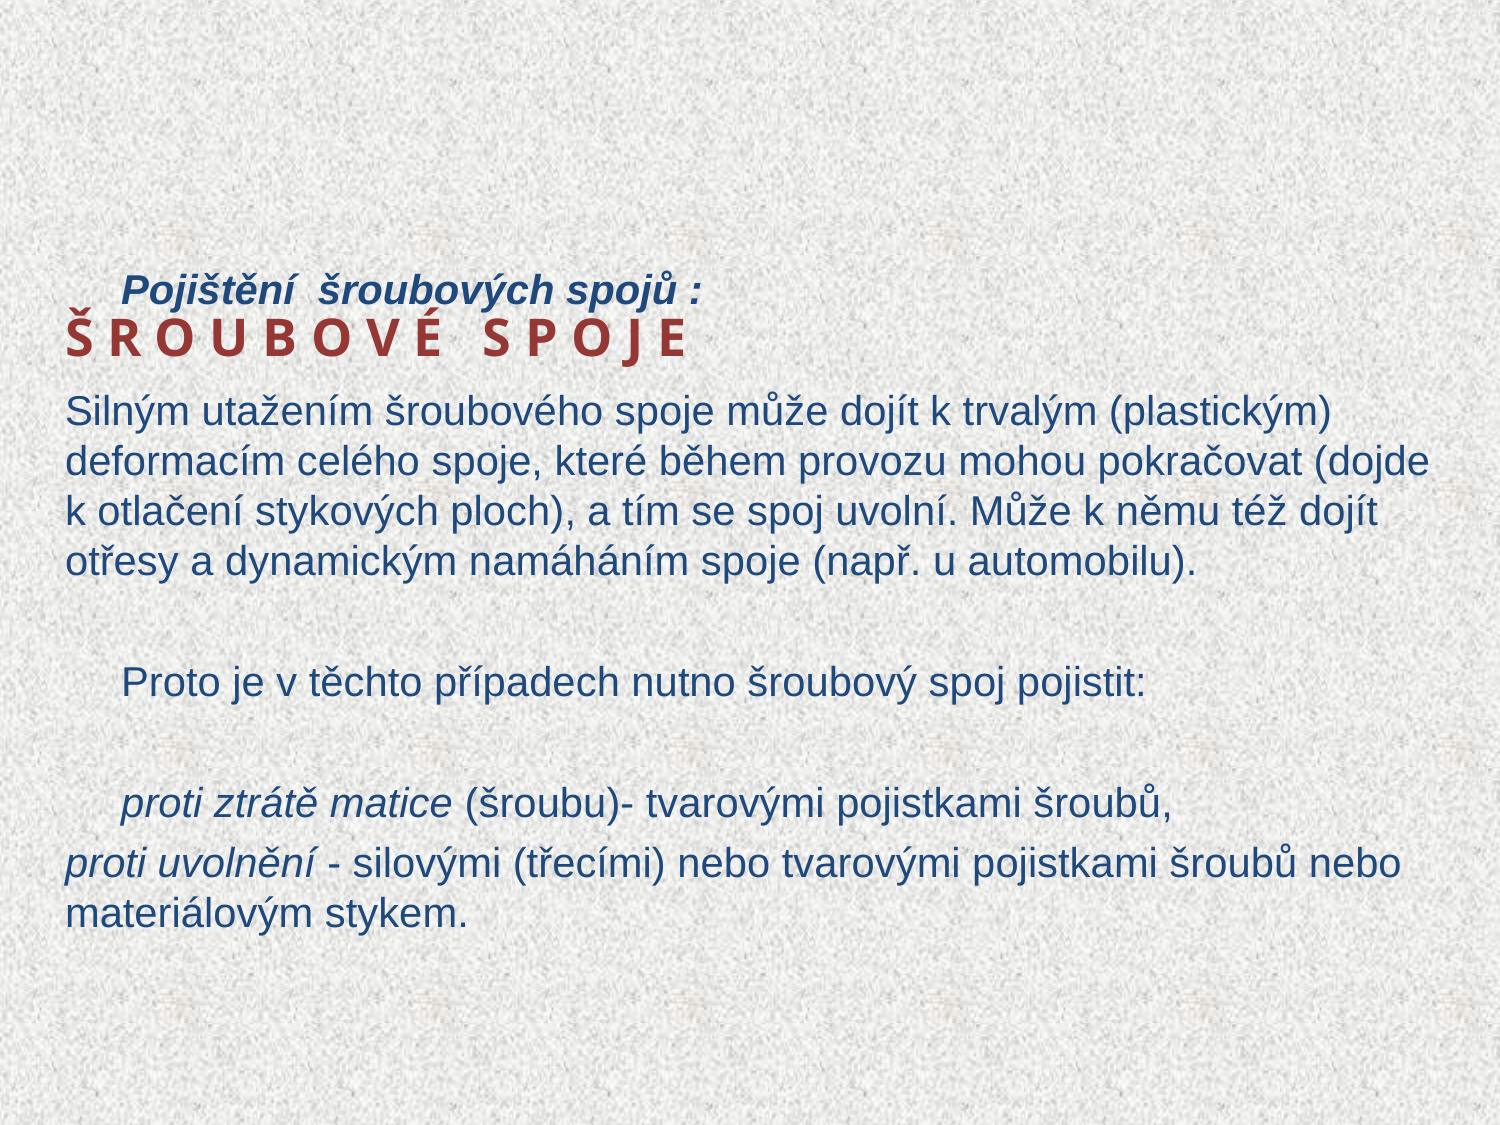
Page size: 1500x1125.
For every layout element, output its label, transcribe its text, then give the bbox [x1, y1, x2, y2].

list Pojištění šroubových spojů : Silným utažením šroubového spoje může dojít k trvalým (plastickým) deformacím celého spoje, které během provozu mohou pokračovat (dojde k otlačení stykových ploch), a tím se spoj uvolní. Může k němu též dojít otřesy a dynamickým namáháním spoje (např. u automobilu). Proto je v těchto případech nutno šroubový spoj pojistit: proti ztrátě matice (šroubu)- tvarovými pojistkami šroubů, proti uvolnění - silovými (třecími) nebo tvarovými pojistkami šroubů nebo materiálovým stykem. [50, 254, 1476, 998]
title Š R O U B O V É S P O J E [50, 46, 1476, 185]
